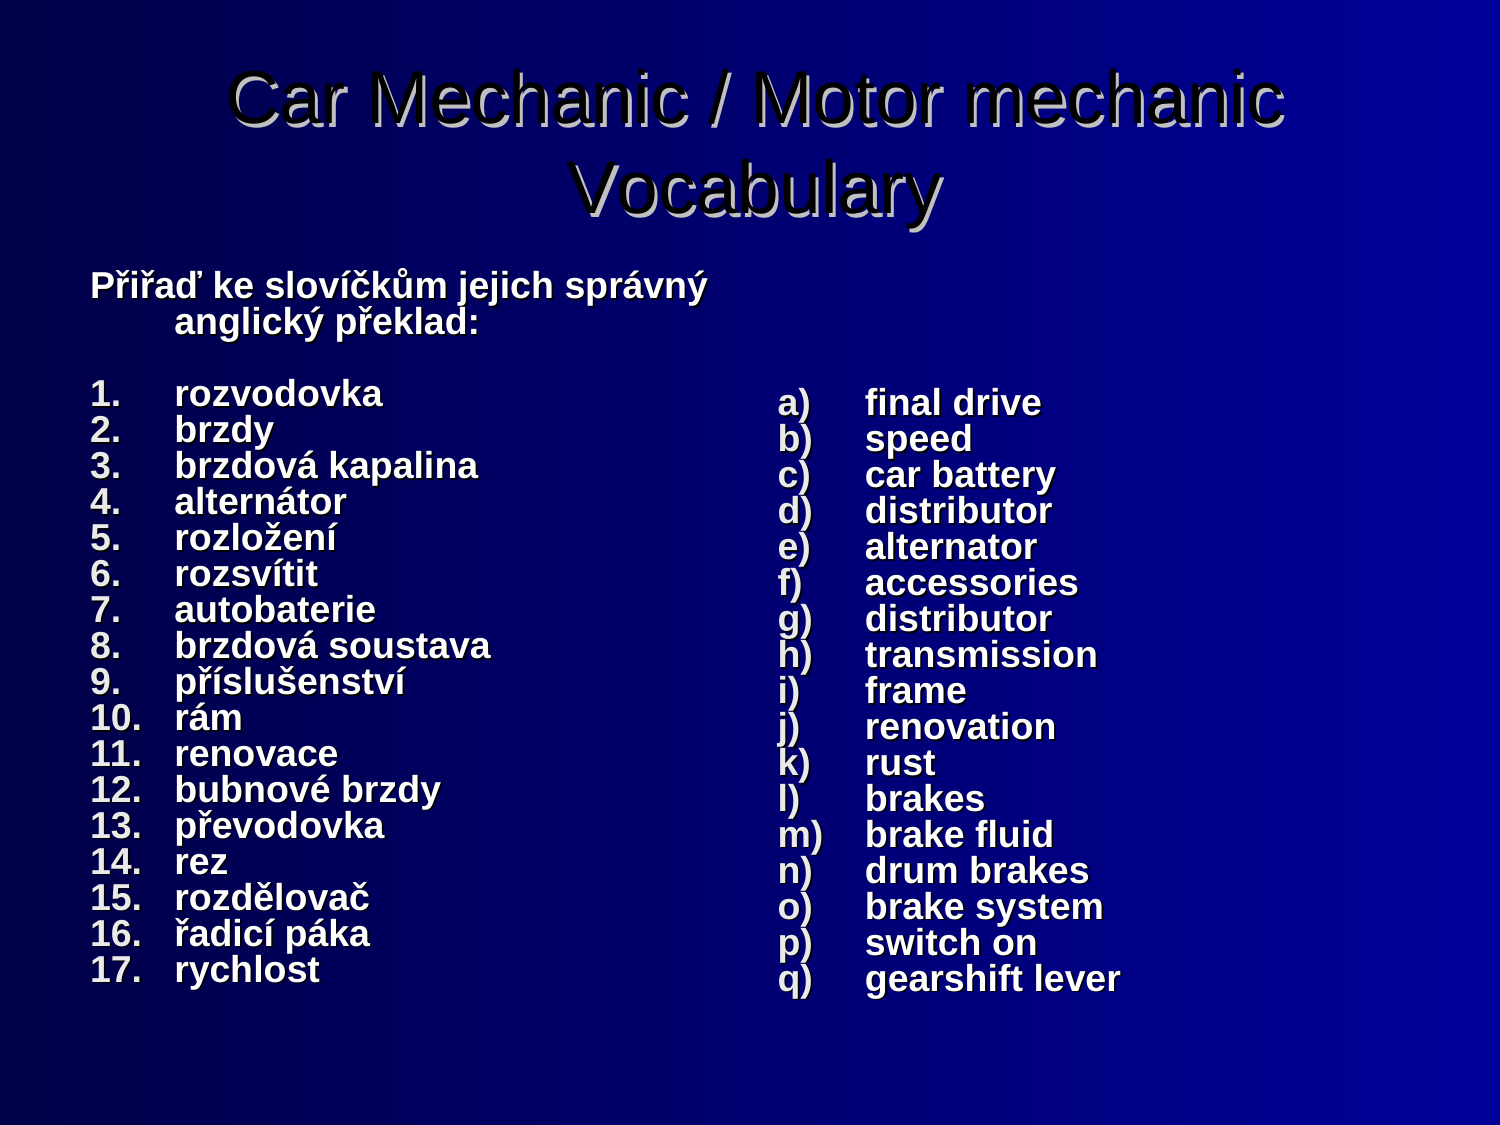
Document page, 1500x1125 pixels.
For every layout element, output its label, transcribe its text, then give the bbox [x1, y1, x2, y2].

list Přiřaď ke slovíčkům jejich správný anglický překlad: rozvodovka brzdy brzdová kapalina alternátor rozložení rozsvítit autobaterie brzdová soustava příslušenství rám renovace bubnové brzdy převodovka rez rozdělovač řadicí páka rychlost [75, 262, 738, 1033]
title Car Mechanic / Motor mechanic Vocabulary [75, 41, 1426, 237]
list final drive speed car battery distributor alternator accessories distributor transmission frame renovation rust brakes brake fluid drum brakes brake system switch on gearshift lever [762, 262, 1426, 1033]
